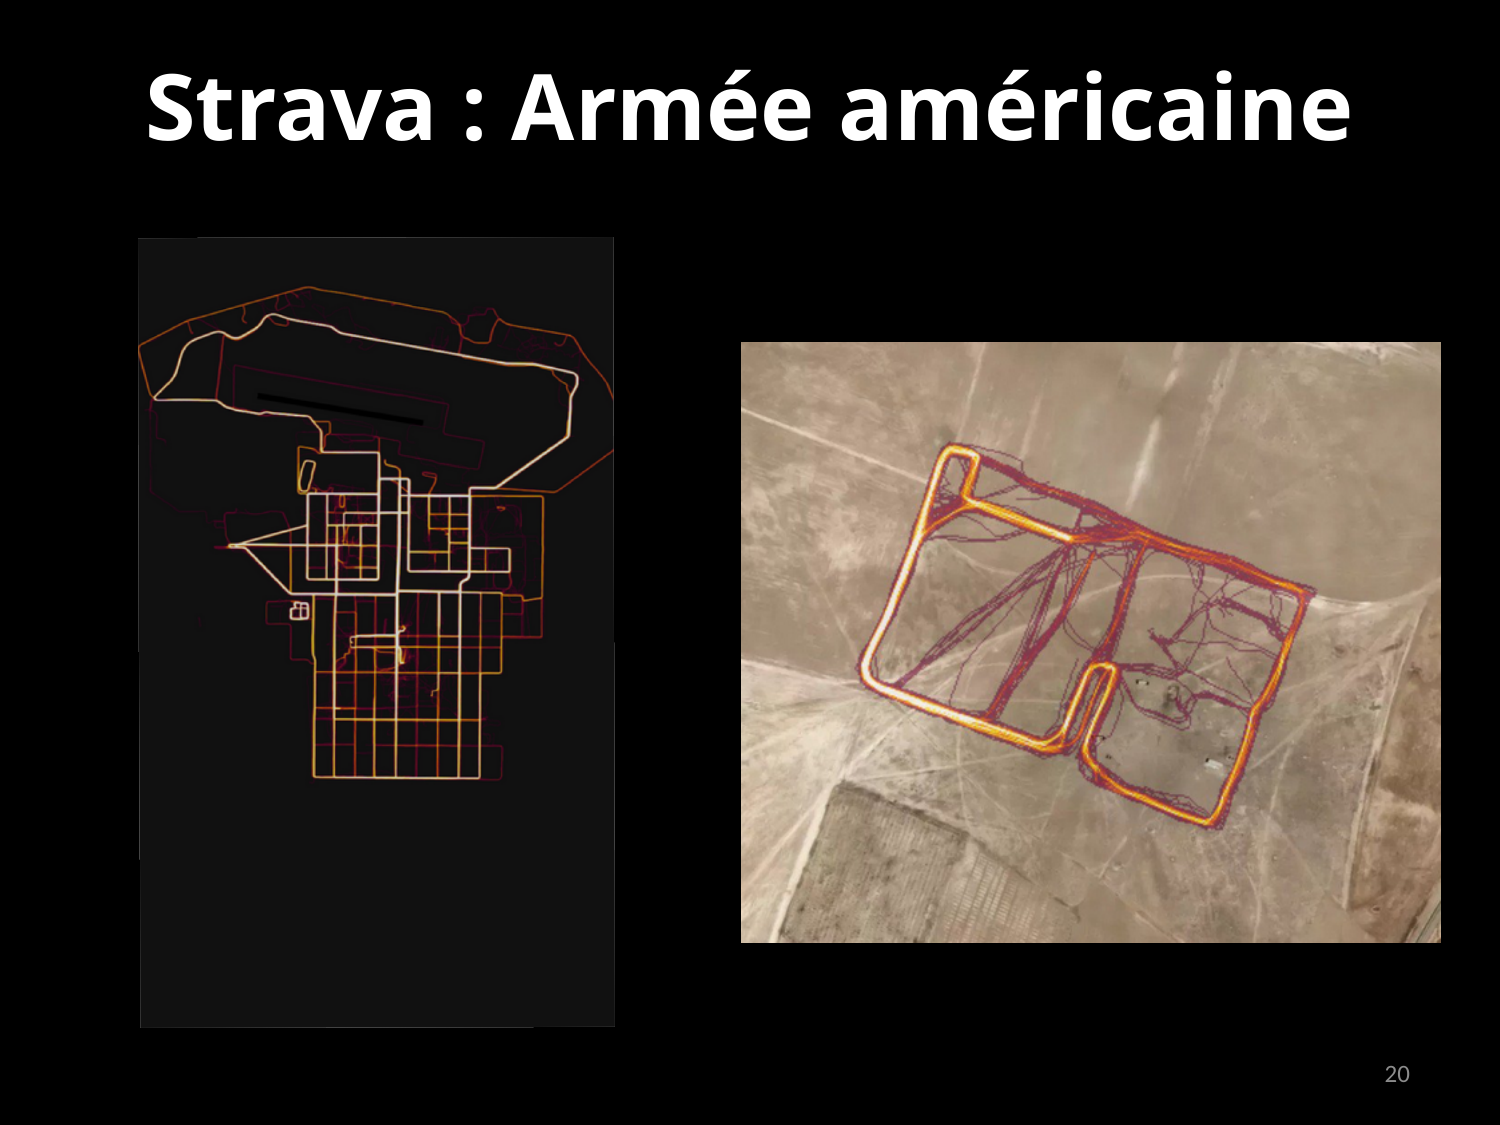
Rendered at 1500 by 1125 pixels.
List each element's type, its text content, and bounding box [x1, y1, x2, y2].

picture [741, 342, 1441, 943]
title Strava : Armée américaine [75, 9, 1425, 198]
slide_number <numéro> [1074, 1042, 1425, 1103]
picture [137, 236, 615, 1028]
